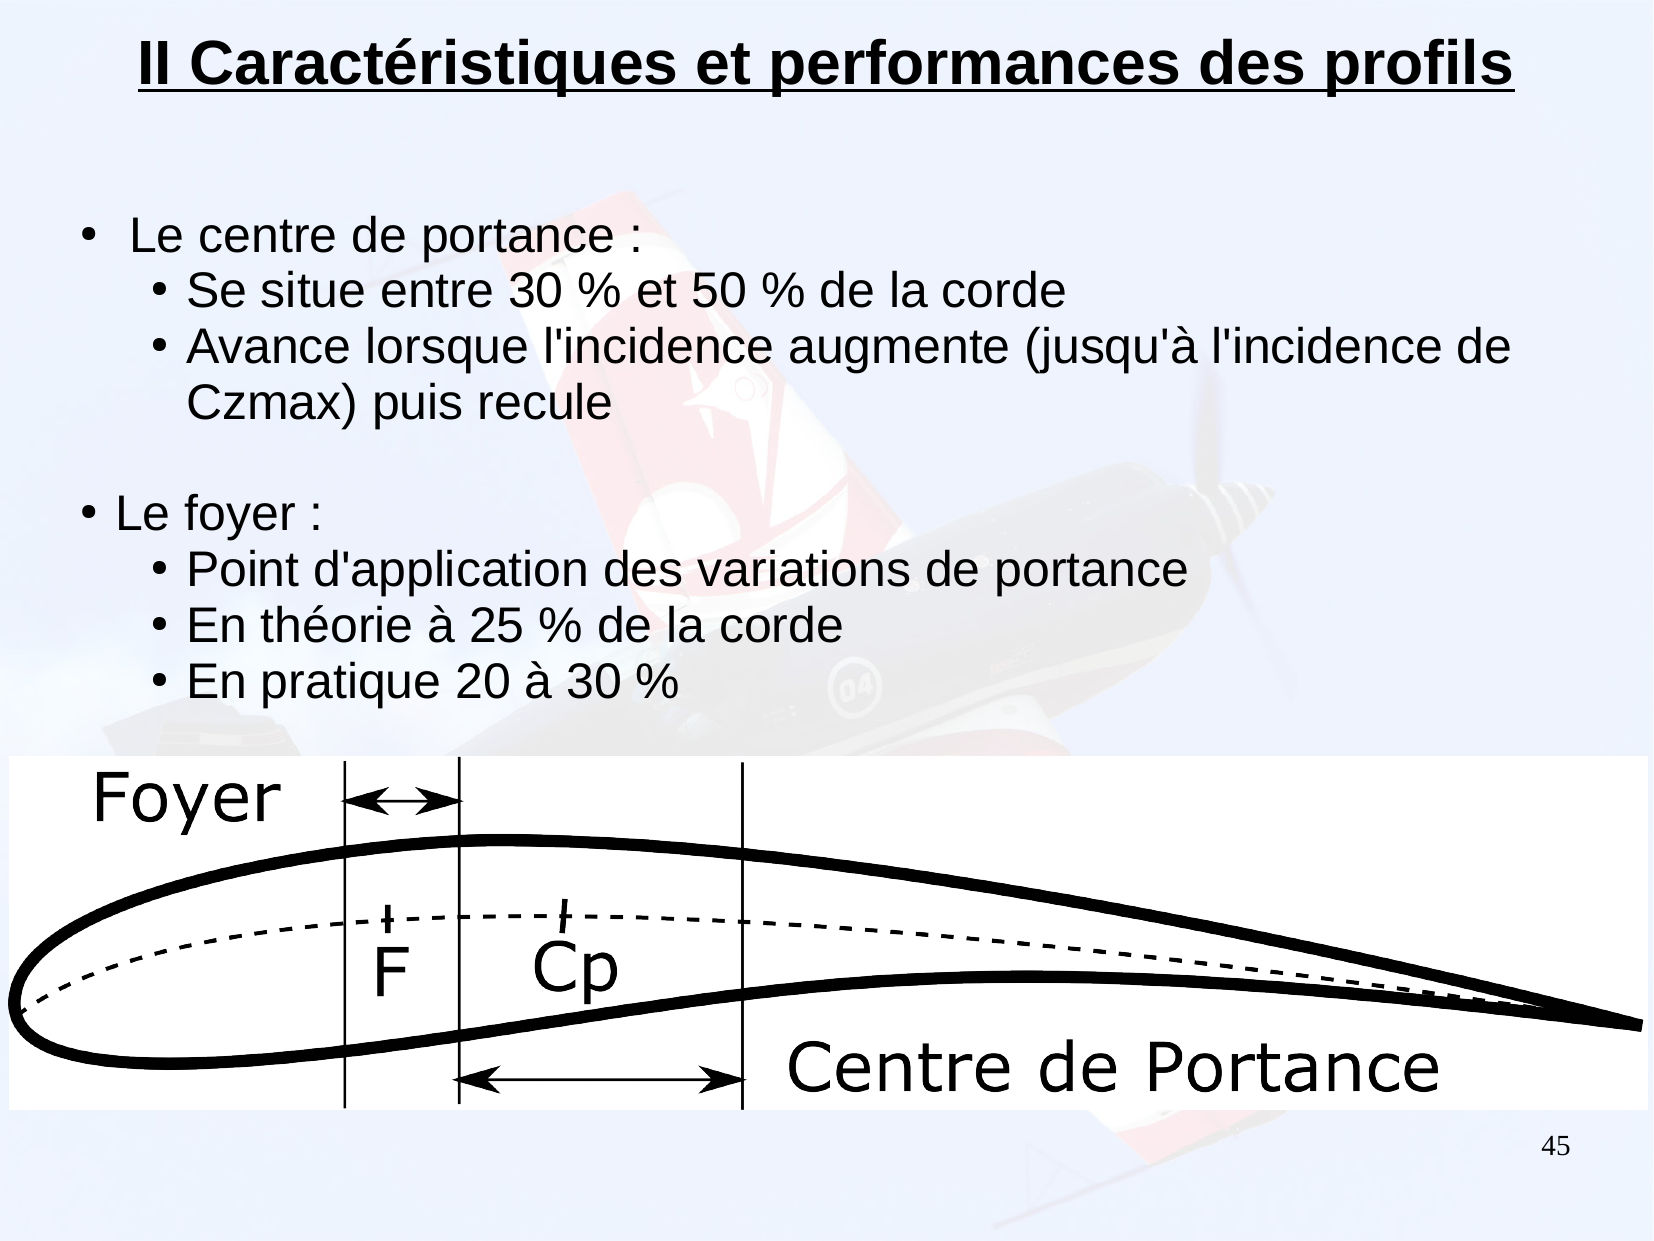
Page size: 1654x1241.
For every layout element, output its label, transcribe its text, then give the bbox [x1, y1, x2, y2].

title II Caractéristiques et performances des profils [82, 11, 1571, 115]
subtitle Le centre de portance : Se situe entre 30 % et 50 % de la corde Avance lorsque l'incidence augmente (jusqu'à l'incidence de Czmax) puis recule Le foyer : Point d'application des variations de portance En théorie à 25 % de la corde En pratique 20 à 30 % [79, 206, 1568, 755]
picture [0, 0, 1654, 1241]
